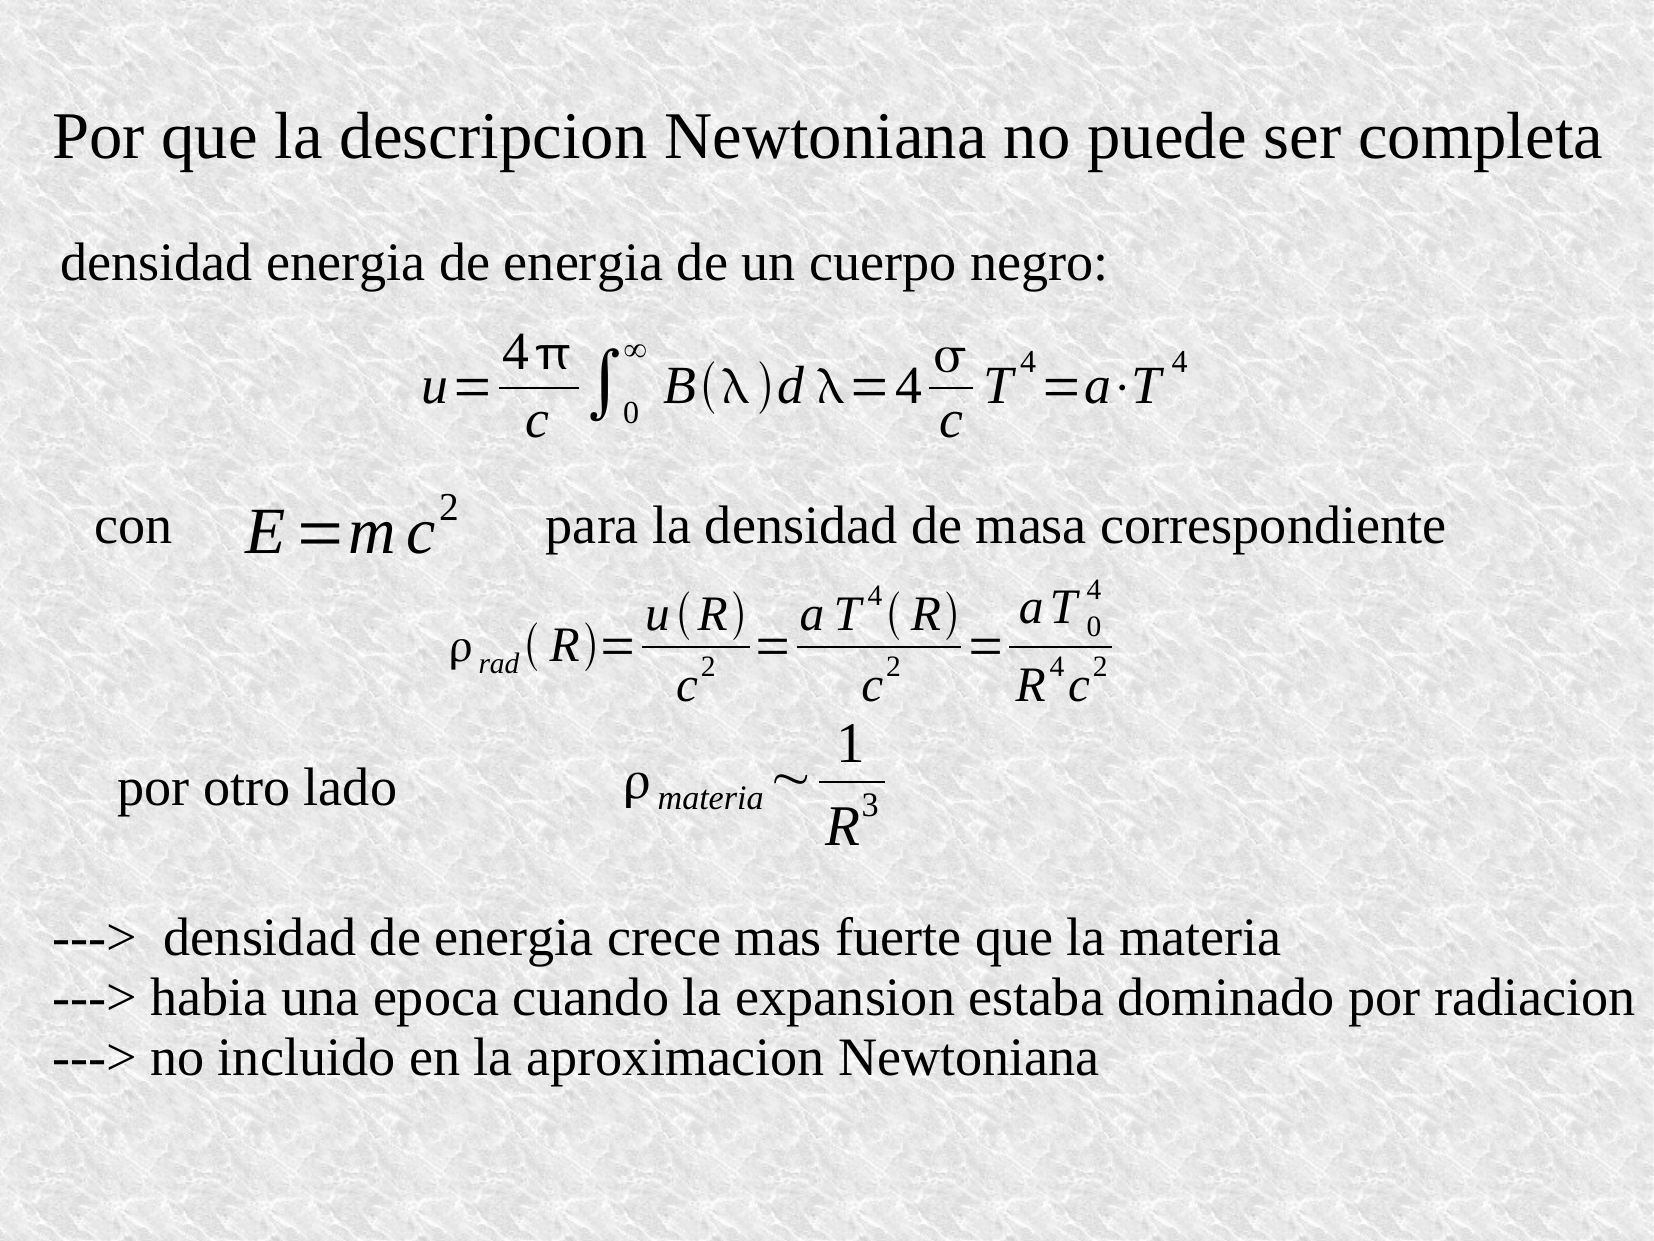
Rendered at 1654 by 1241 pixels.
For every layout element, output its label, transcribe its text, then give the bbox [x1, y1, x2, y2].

chart [225, 487, 474, 571]
text_box densidad energia de energia de un cuerpo negro: [45, 225, 1126, 306]
text_box con [79, 487, 188, 568]
text_box por otro lado [102, 750, 413, 831]
picture [0, 0, 1654, 1241]
chart [435, 574, 1126, 857]
chart [407, 322, 1201, 451]
text_box ---> densidad de energia crece mas fuerte que la materia ---> habia una epoca cuando la expansion estaba dominado por radiacion ---> no incluido en la aproximacion Newtoniana [37, 900, 1653, 1126]
text_box Por que la descripcion Newtoniana no puede ser completa [37, 91, 1621, 188]
text_box para la densidad de masa correspondiente [531, 487, 1463, 568]
text_box [712, 568, 826, 574]
